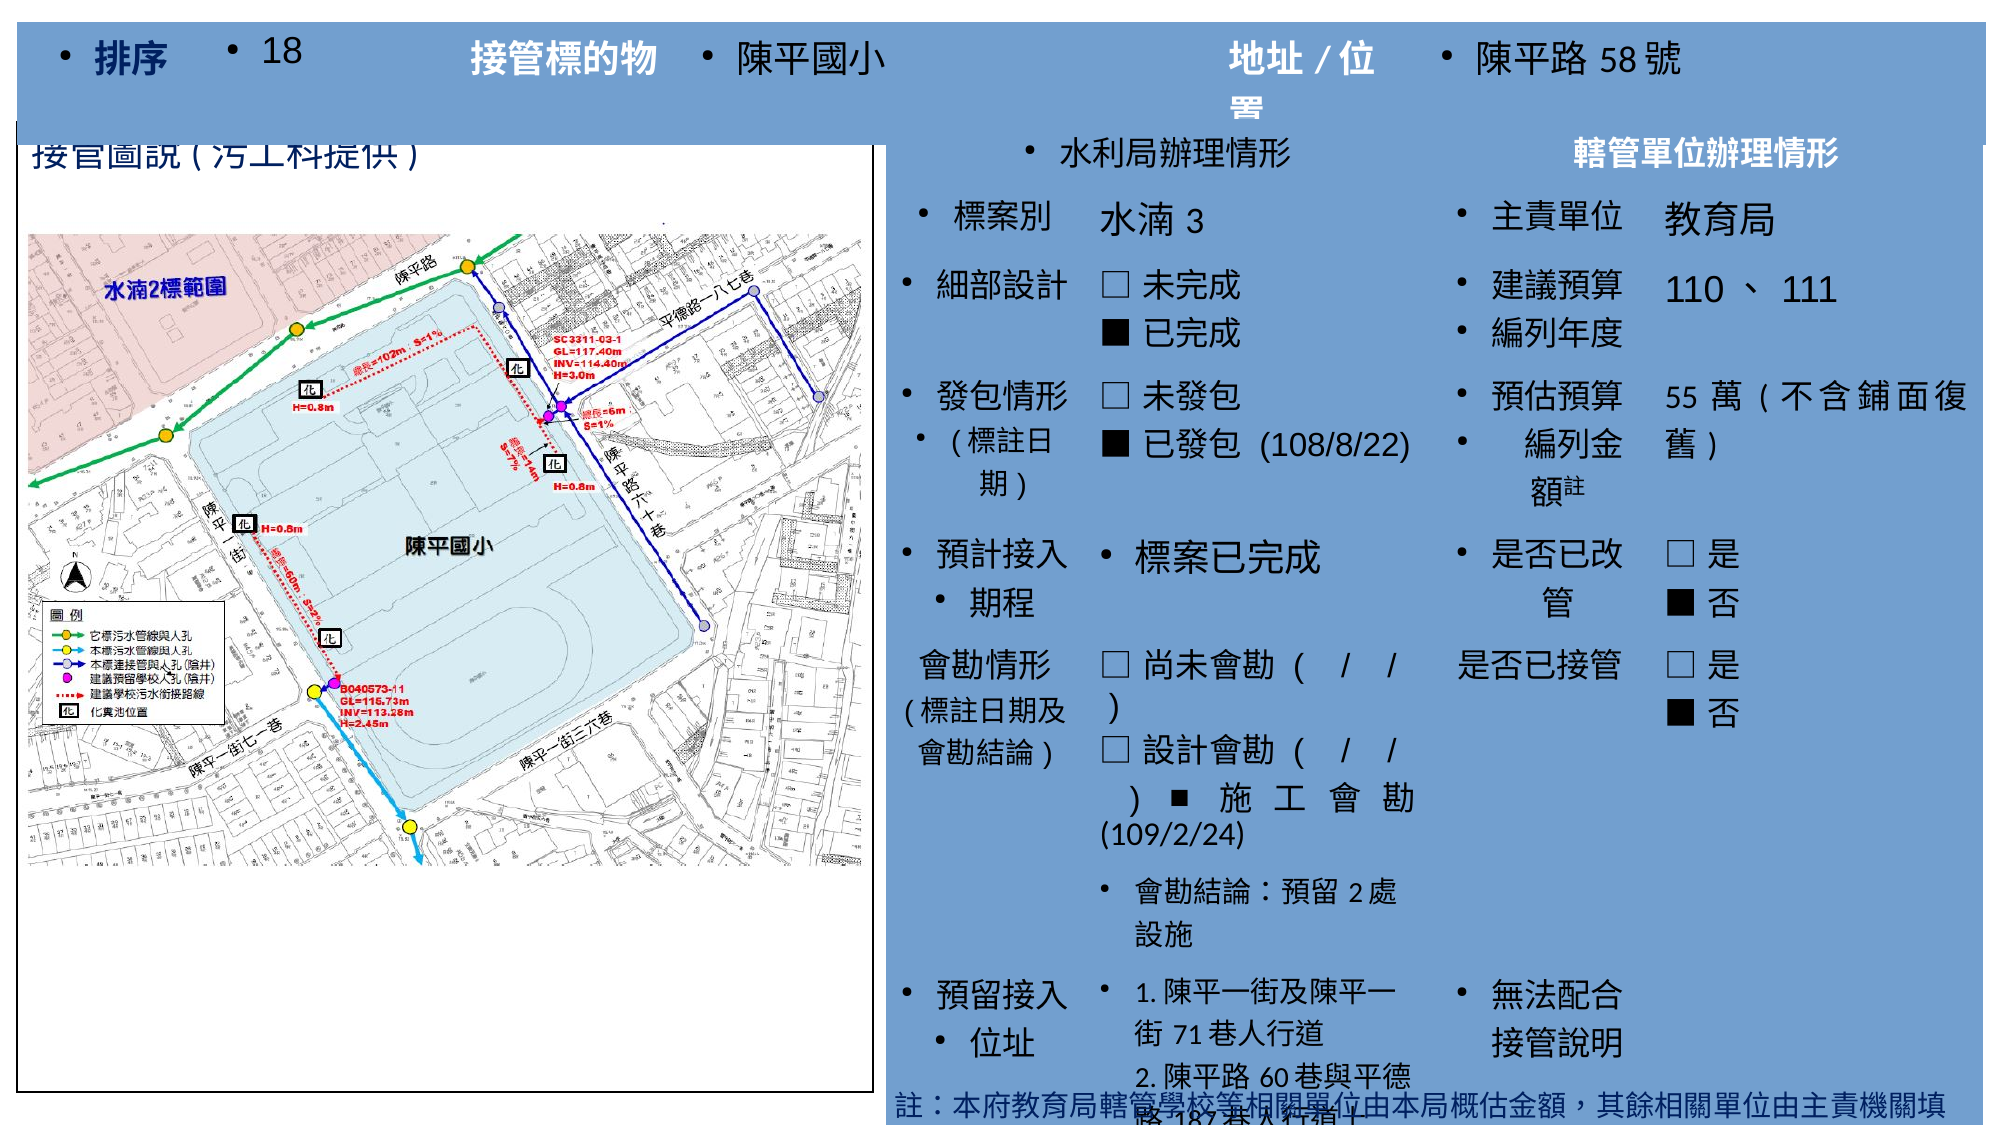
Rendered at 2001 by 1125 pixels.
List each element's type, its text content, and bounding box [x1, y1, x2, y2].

table_cell 教育局 [1650, 182, 1983, 251]
table_cell [1650, 1120, 1983, 1125]
picture [22, 222, 866, 869]
table_cell [1650, 961, 1983, 1080]
table_cell □是 ■否 [1650, 521, 1983, 632]
table_header 陳平國小 [686, 22, 1214, 145]
table_cell 預留接入 位址 [886, 1120, 1085, 1125]
table_cell 會勘情形 (標註日期及會勘結論) [886, 632, 1085, 961]
table_cell 細部設計 [886, 251, 1085, 362]
table_cell 預計接入 期程 [886, 521, 1085, 632]
table_cell 無法配合接管說明 [1430, 961, 1650, 1080]
table_cell 無法配合接管說明 [1430, 1120, 1650, 1125]
table_cell 發包情形 (標註日期) [886, 362, 1085, 521]
table_cell 標案別 [886, 182, 1085, 251]
table_header 接管標的物 [442, 22, 686, 145]
text_box 接管圖說(污工科提供) [112, 145, 138, 165]
text_box 接管圖說(污工科提供) [17, 145, 873, 1092]
table_cell 是否已接管 [1430, 632, 1650, 961]
table_cell 水湳3 [1085, 182, 1430, 251]
table_cell 預留接入 位址 [886, 961, 1085, 1080]
table_header 水利局辦理情形 [886, 119, 1430, 182]
table_cell 55萬(不含鋪面復舊) [1650, 362, 1983, 521]
table_cell 預估預算 編列金額註 [1430, 362, 1650, 521]
table_cell 建議預算 編列年度 [1430, 251, 1650, 362]
table_cell 110、111 [1650, 251, 1983, 362]
table_header 轄管單位辦理情形 [1430, 119, 1983, 182]
text_box 註：本府教育局轄管學校等相關單位由本局概估金額，其餘相關單位由主責機關填寫 [879, 1080, 1991, 1120]
table_cell 1.陳平一街及陳平一街71巷人行道 2.陳平路60巷與平德路187巷人行道上 [1085, 961, 1430, 1080]
table_header 陳平路58號 [1426, 22, 1986, 145]
table_header 排序 [17, 22, 211, 145]
table_cell □未發包 ■已發包 (108/8/22) [1085, 362, 1430, 521]
table_cell 標案已完成 [1085, 521, 1430, 632]
table_cell 是否已改管 [1430, 521, 1650, 632]
table_cell 會勘結論：預留2處設施 [1085, 861, 1430, 961]
table_cell □未完成 ■已完成 [1085, 251, 1430, 362]
table_cell 主責單位 [1430, 182, 1650, 251]
table_cell □尚未會勘 ( / / ) □設計會勘 ( / / ) ■施工會勘 (109/2/24) [1085, 632, 1430, 861]
table_cell □是 ■否 [1650, 632, 1983, 961]
table_header 地址/位置 [1214, 22, 1426, 119]
table_header 18 [211, 22, 442, 145]
